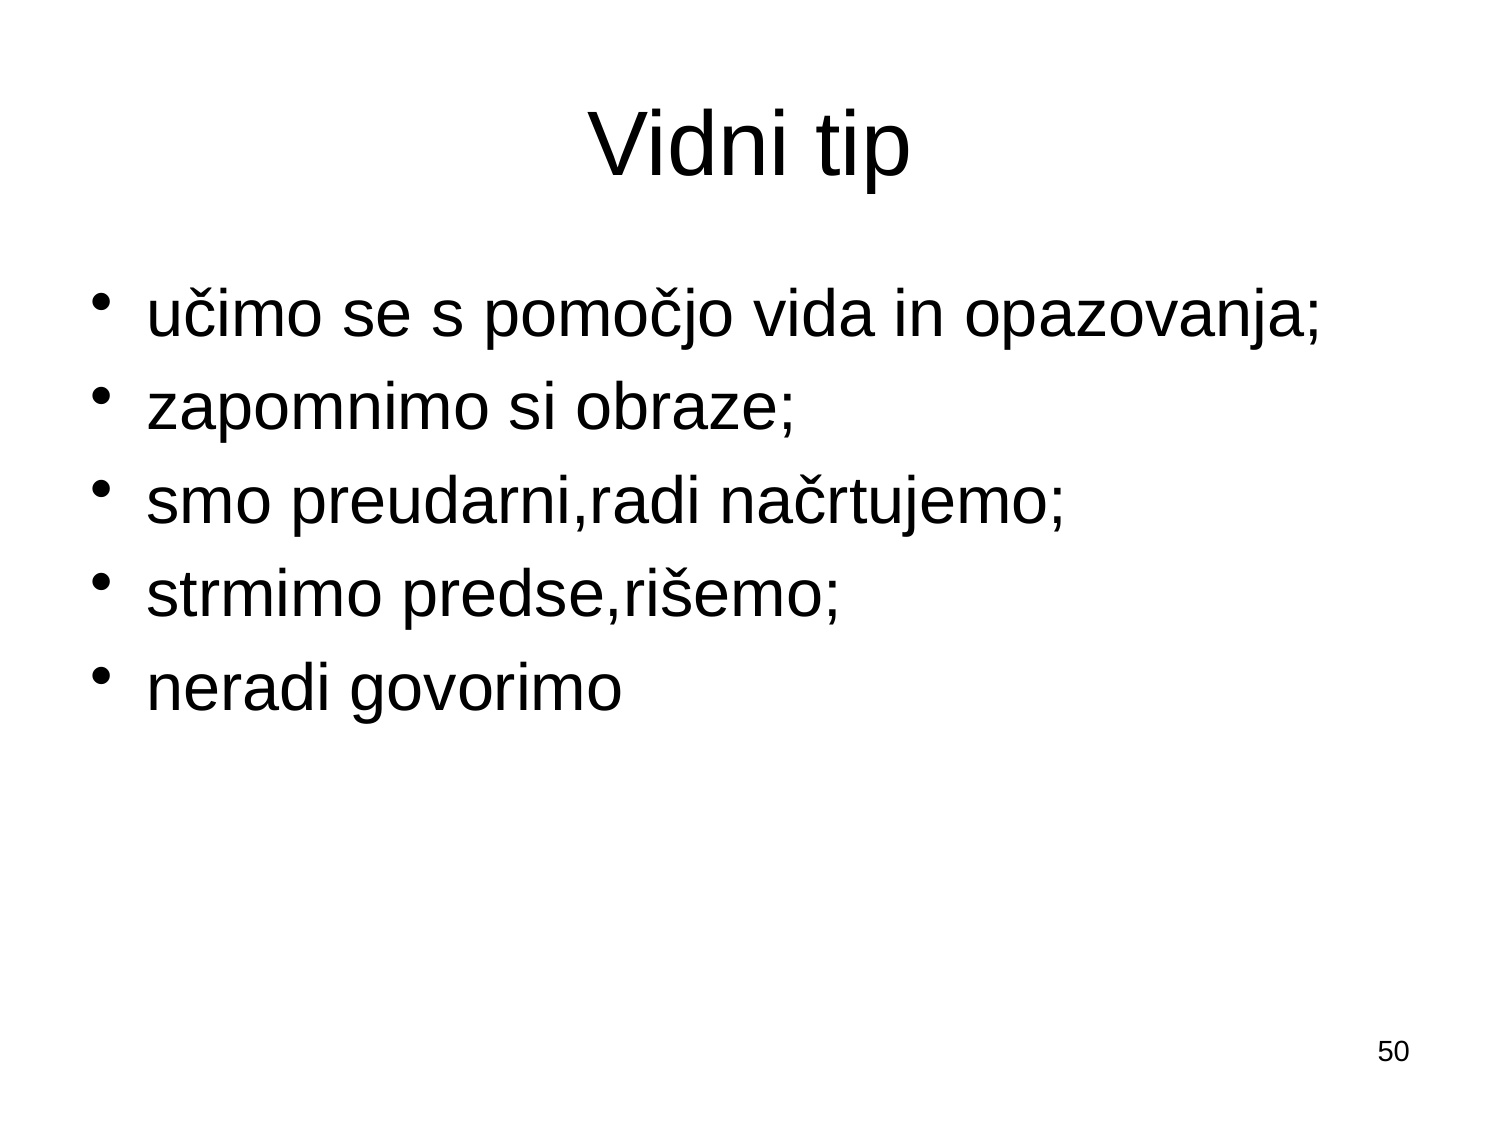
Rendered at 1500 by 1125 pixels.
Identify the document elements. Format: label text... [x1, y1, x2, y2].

slide_number <number> [1074, 1024, 1425, 1103]
title Vidni tip [75, 45, 1425, 233]
list učimo se s pomočjo vida in opazovanja; zapomnimo si obraze; smo preudarni,radi načrtujemo; strmimo predse,rišemo; neradi govorimo [75, 262, 1425, 1005]
